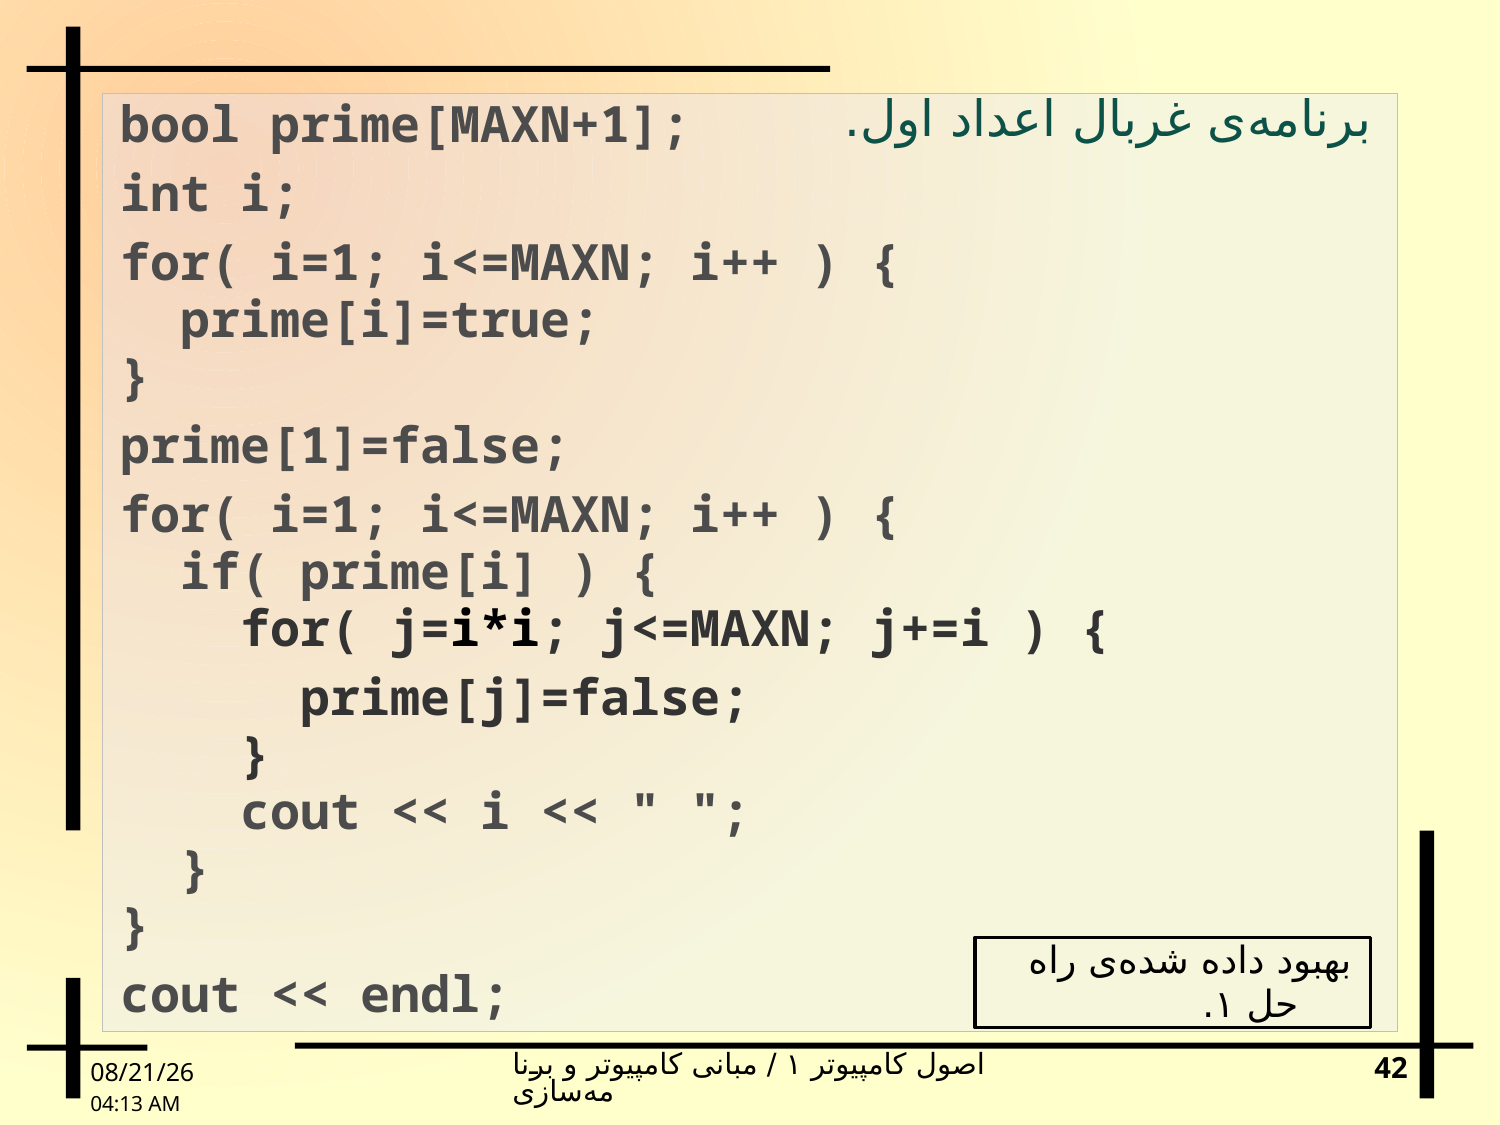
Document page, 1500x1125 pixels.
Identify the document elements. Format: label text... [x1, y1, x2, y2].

text_box bool prime[MAXN+1]; int i; for( i=1; i<=MAXN; i++ ) { prime[i]=true; } prime[1]=false; for( i=1; i<=MAXN; i++ ) { if( prime[i] ) { for( j=i*i; j<=MAXN; j+=i ) { prime[j]=false; } cout << i << " "; } } cout << endl; [102, 188, 1398, 1032]
list بهبود داده شده‌ی راه حل ۱. [975, 937, 1371, 1002]
list برنامه‌ی غربال اعداد اول. [86, 89, 1425, 188]
